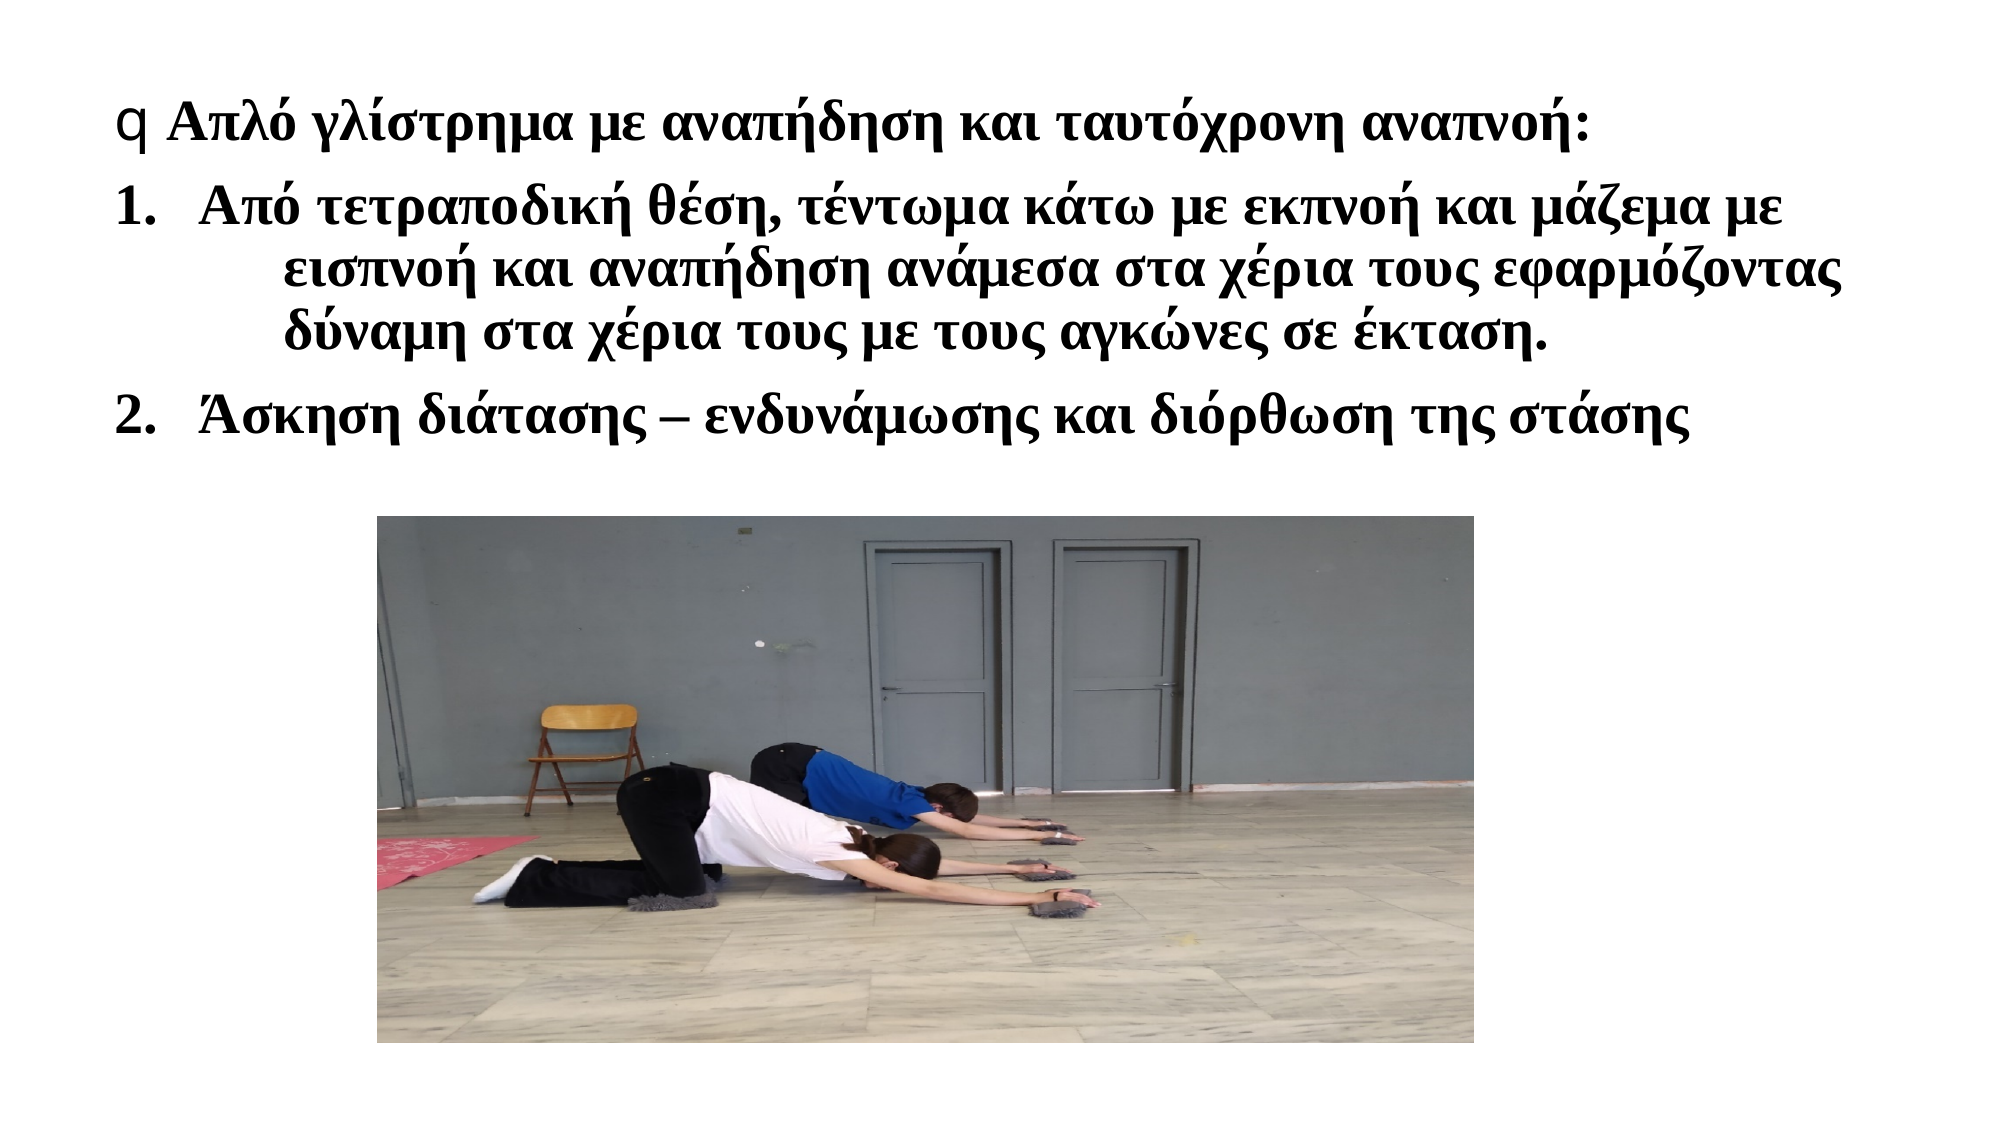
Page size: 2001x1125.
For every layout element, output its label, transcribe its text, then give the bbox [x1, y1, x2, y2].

list Απλό γλίστρημα με αναπήδηση και ταυτόχρονη αναπνοή: Από τετραποδική θέση, τέντωμα κάτω με εκπνοή και μάζεμα με εισπνοή και αναπήδηση ανάμεσα στα χέρια τους εφαρμόζοντας δύναμη στα χέρια τους με τους αγκώνες σε έκταση. Άσκηση διάτασης – ενδυνάμωσης και διόρθωση της στάσης [99, 82, 1918, 1058]
picture [376, 515, 1474, 1043]
